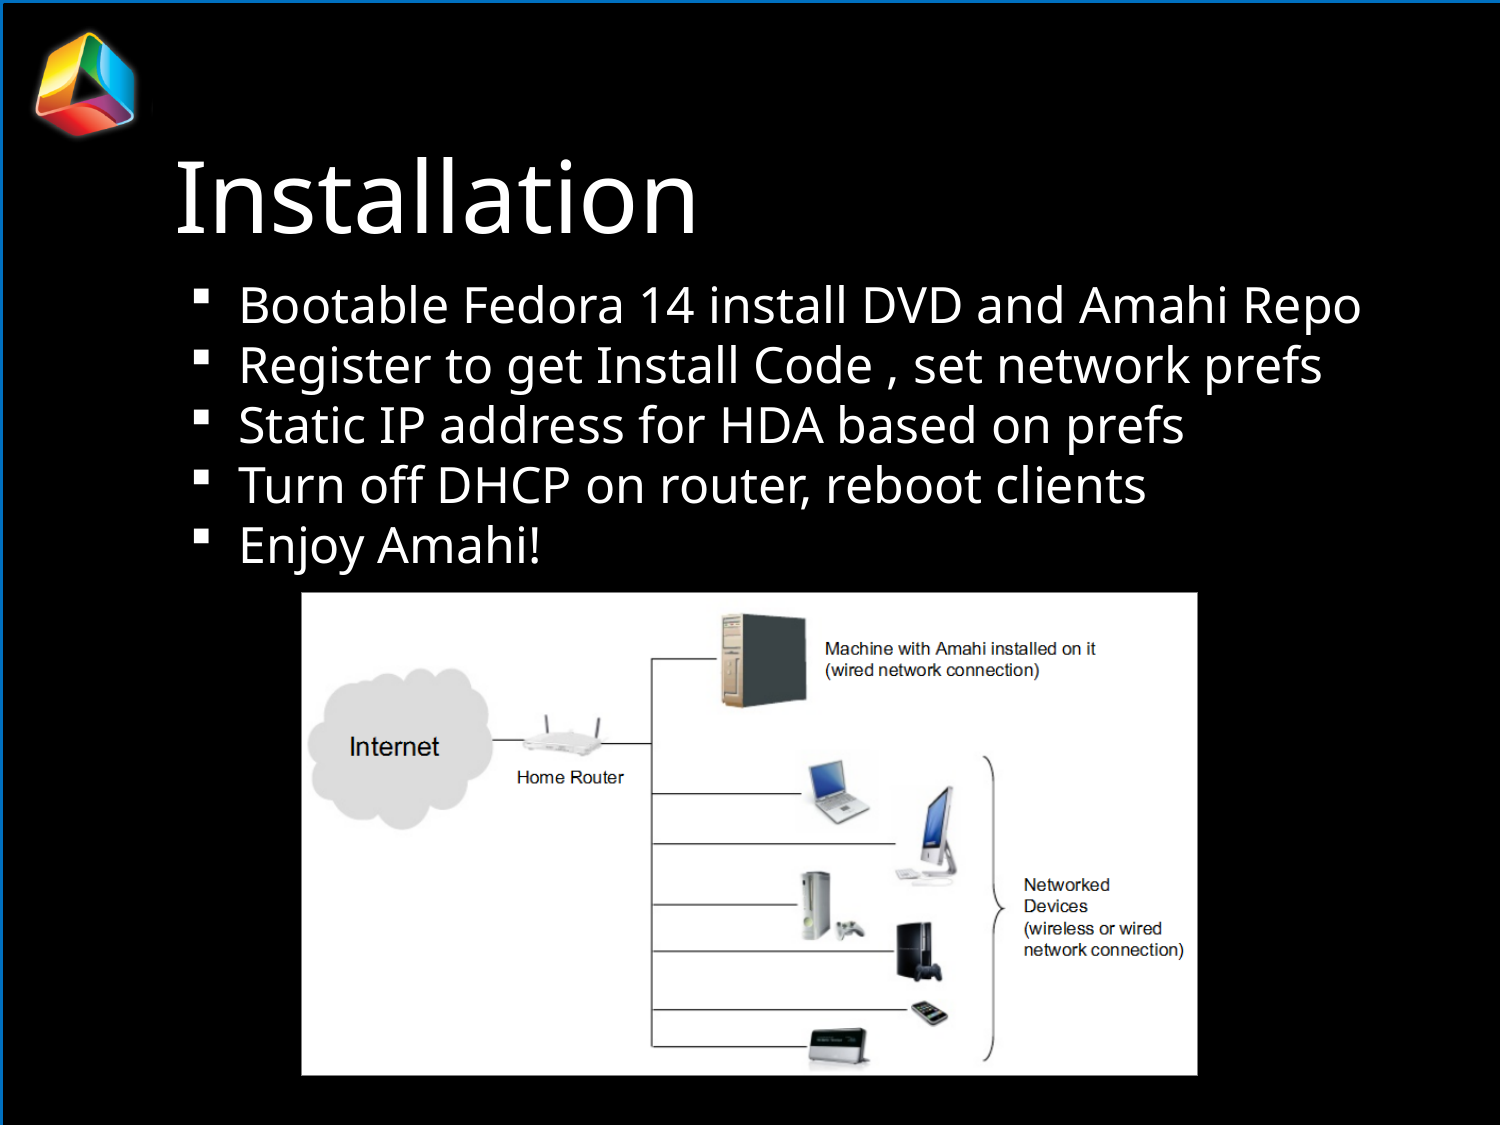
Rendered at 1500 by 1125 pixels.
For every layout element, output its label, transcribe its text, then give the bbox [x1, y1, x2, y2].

picture [9, 26, 153, 158]
text_box Bootable Fedora 14 install DVD and Amahi Repo Register to get Install Code , set network prefs Static IP address for HDA based on prefs Turn off DHCP on router, reboot clients Enjoy Amahi! [175, 265, 1500, 751]
picture [301, 592, 1198, 1076]
text_box [0, 0, 1500, 1125]
text_box Installation [159, 125, 1379, 261]
